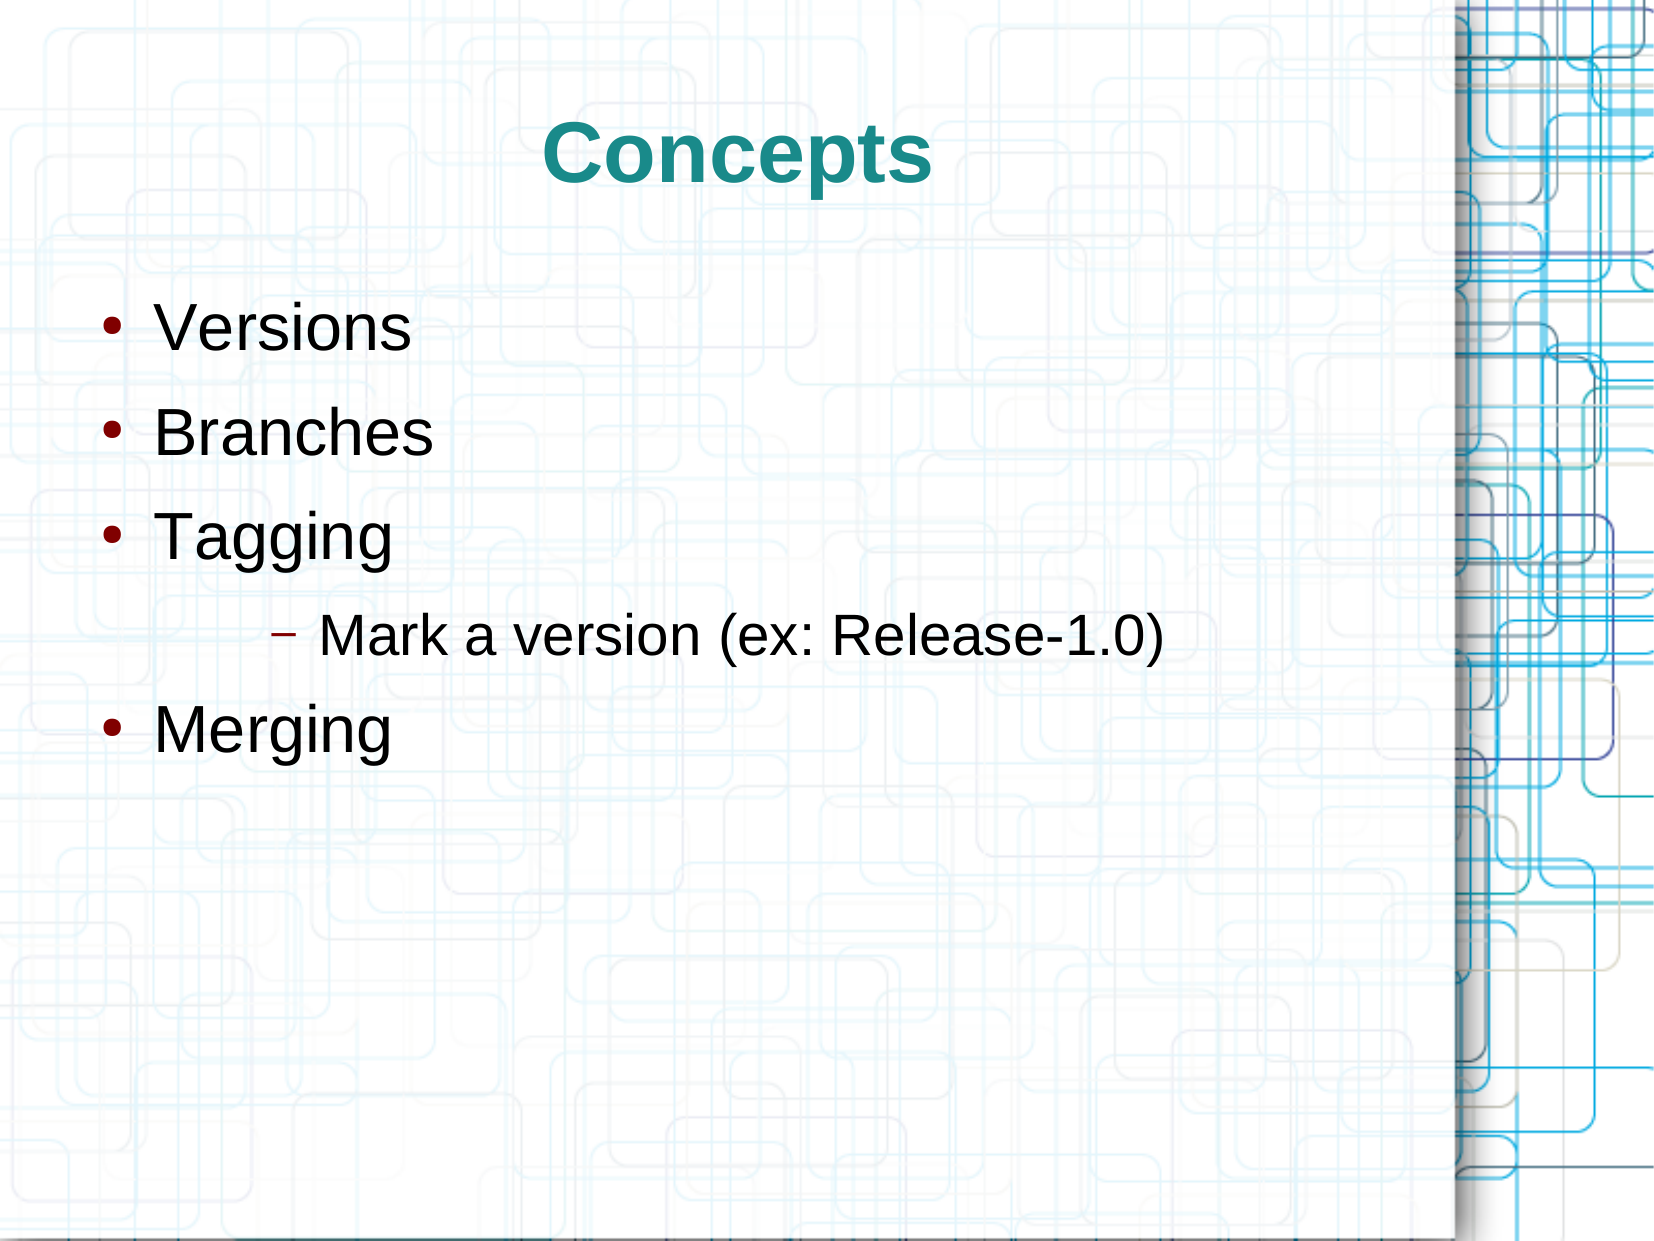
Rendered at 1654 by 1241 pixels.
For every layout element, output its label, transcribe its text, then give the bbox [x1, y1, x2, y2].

title Concepts [59, 49, 1418, 257]
list Versions Branches Tagging Mark a version (ex: Release-1.0) Merging [82, 290, 1538, 1010]
picture [0, 0, 1654, 1241]
